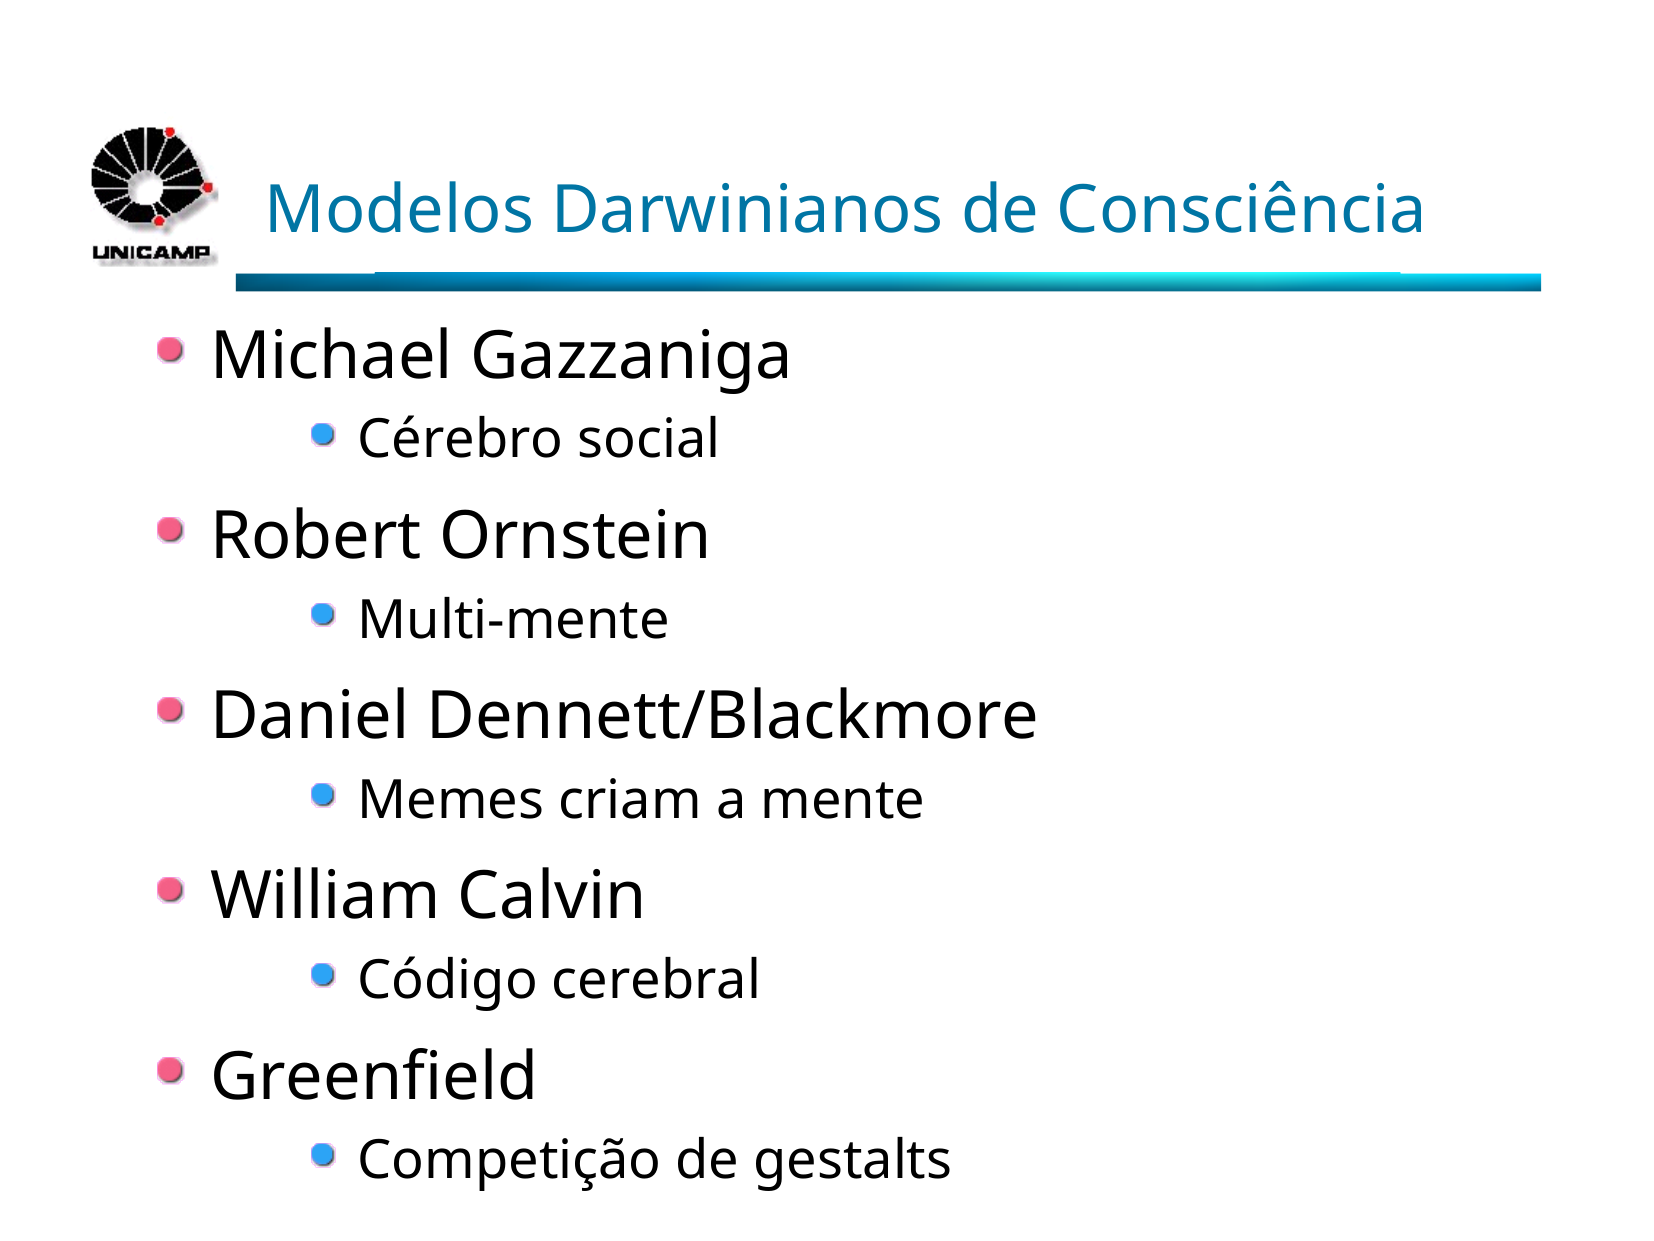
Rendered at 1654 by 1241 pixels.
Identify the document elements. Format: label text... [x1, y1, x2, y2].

list Michael Gazzaniga Cérebro social Robert Ornstein Multi-mente Daniel Dennett/Blackmore Memes criam a mente William Calvin Código cerebral Greenfield Competição de gestalts [121, 309, 1534, 1182]
picture [125, 272, 1654, 295]
title Modelos Darwinianos de Consciência [264, 42, 1534, 250]
